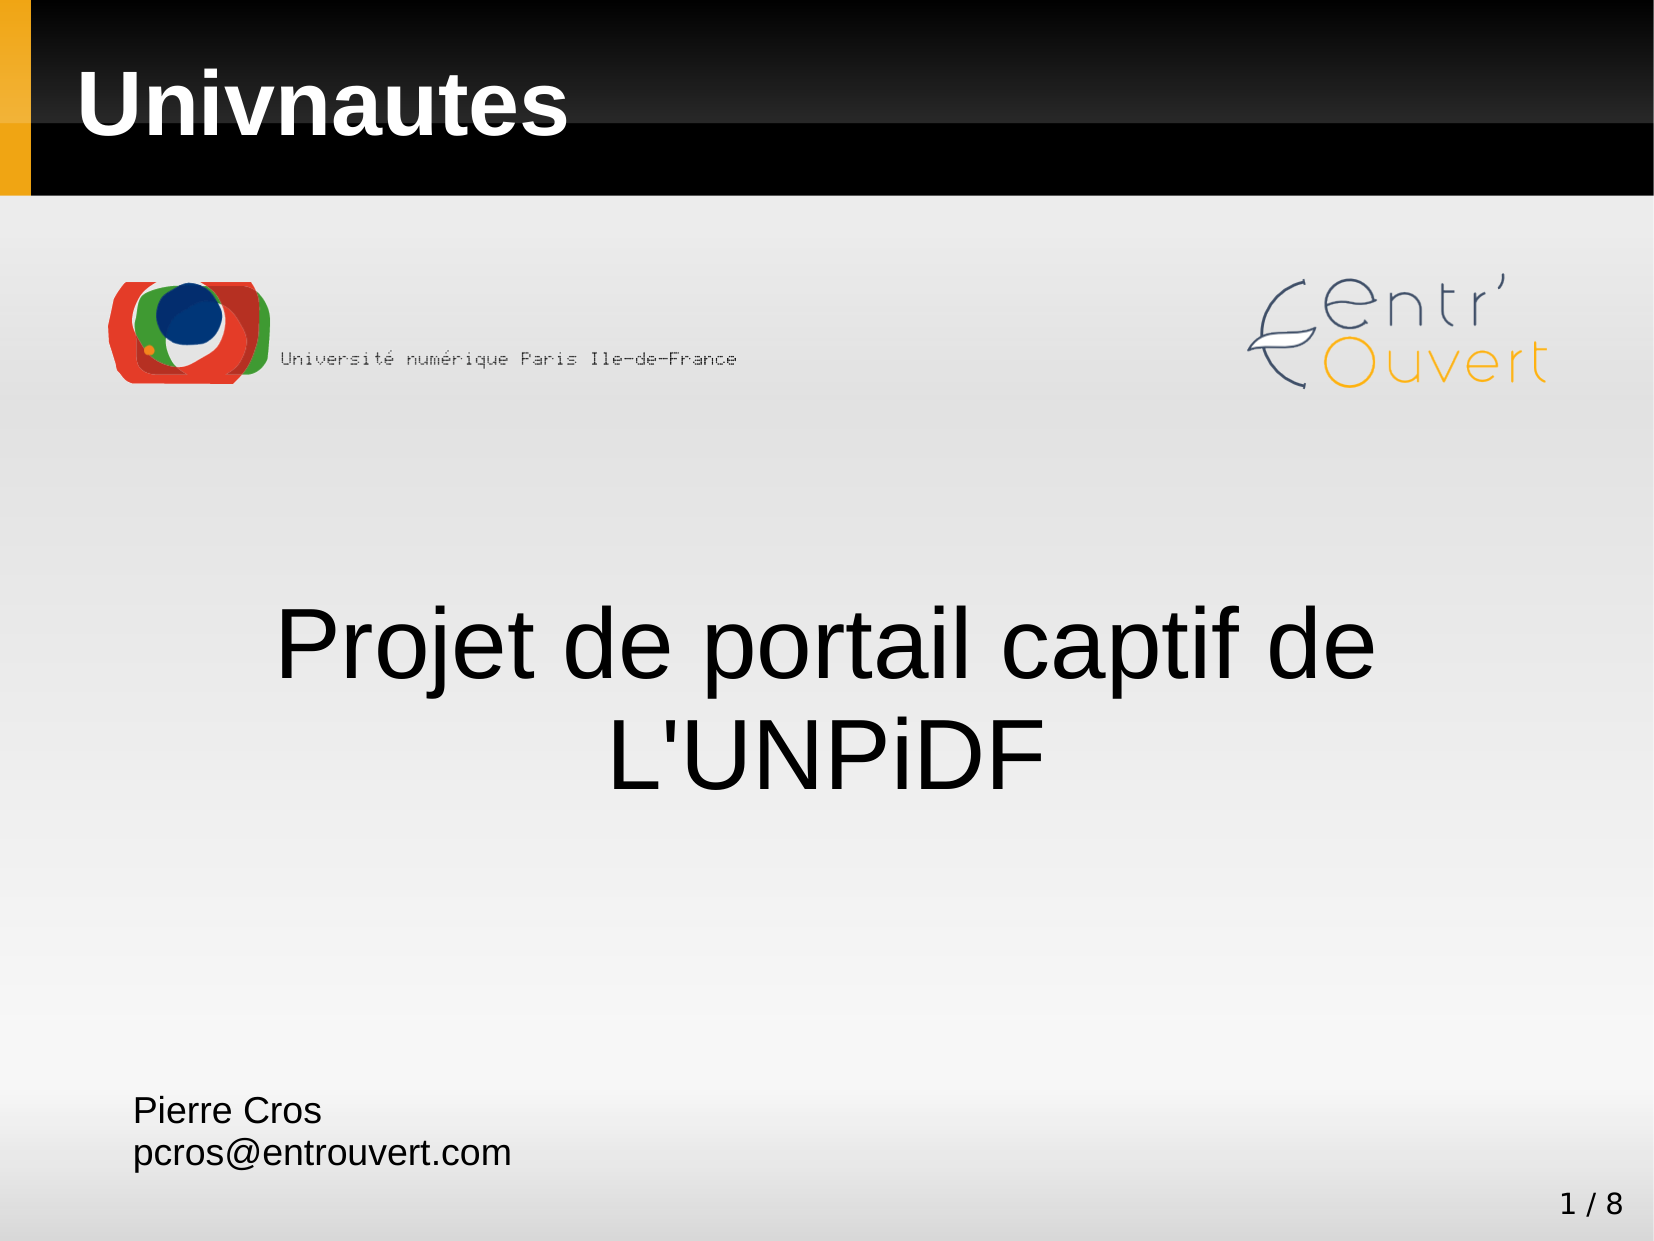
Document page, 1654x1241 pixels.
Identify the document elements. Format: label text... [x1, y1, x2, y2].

text_box Pierre Cros pcros@entrouvert.com [118, 1082, 528, 1182]
subtitle Projet de portail captif de L'UNPiDF [82, 297, 1571, 1102]
picture [0, 0, 1654, 1241]
title Univnautes [76, 7, 1565, 200]
